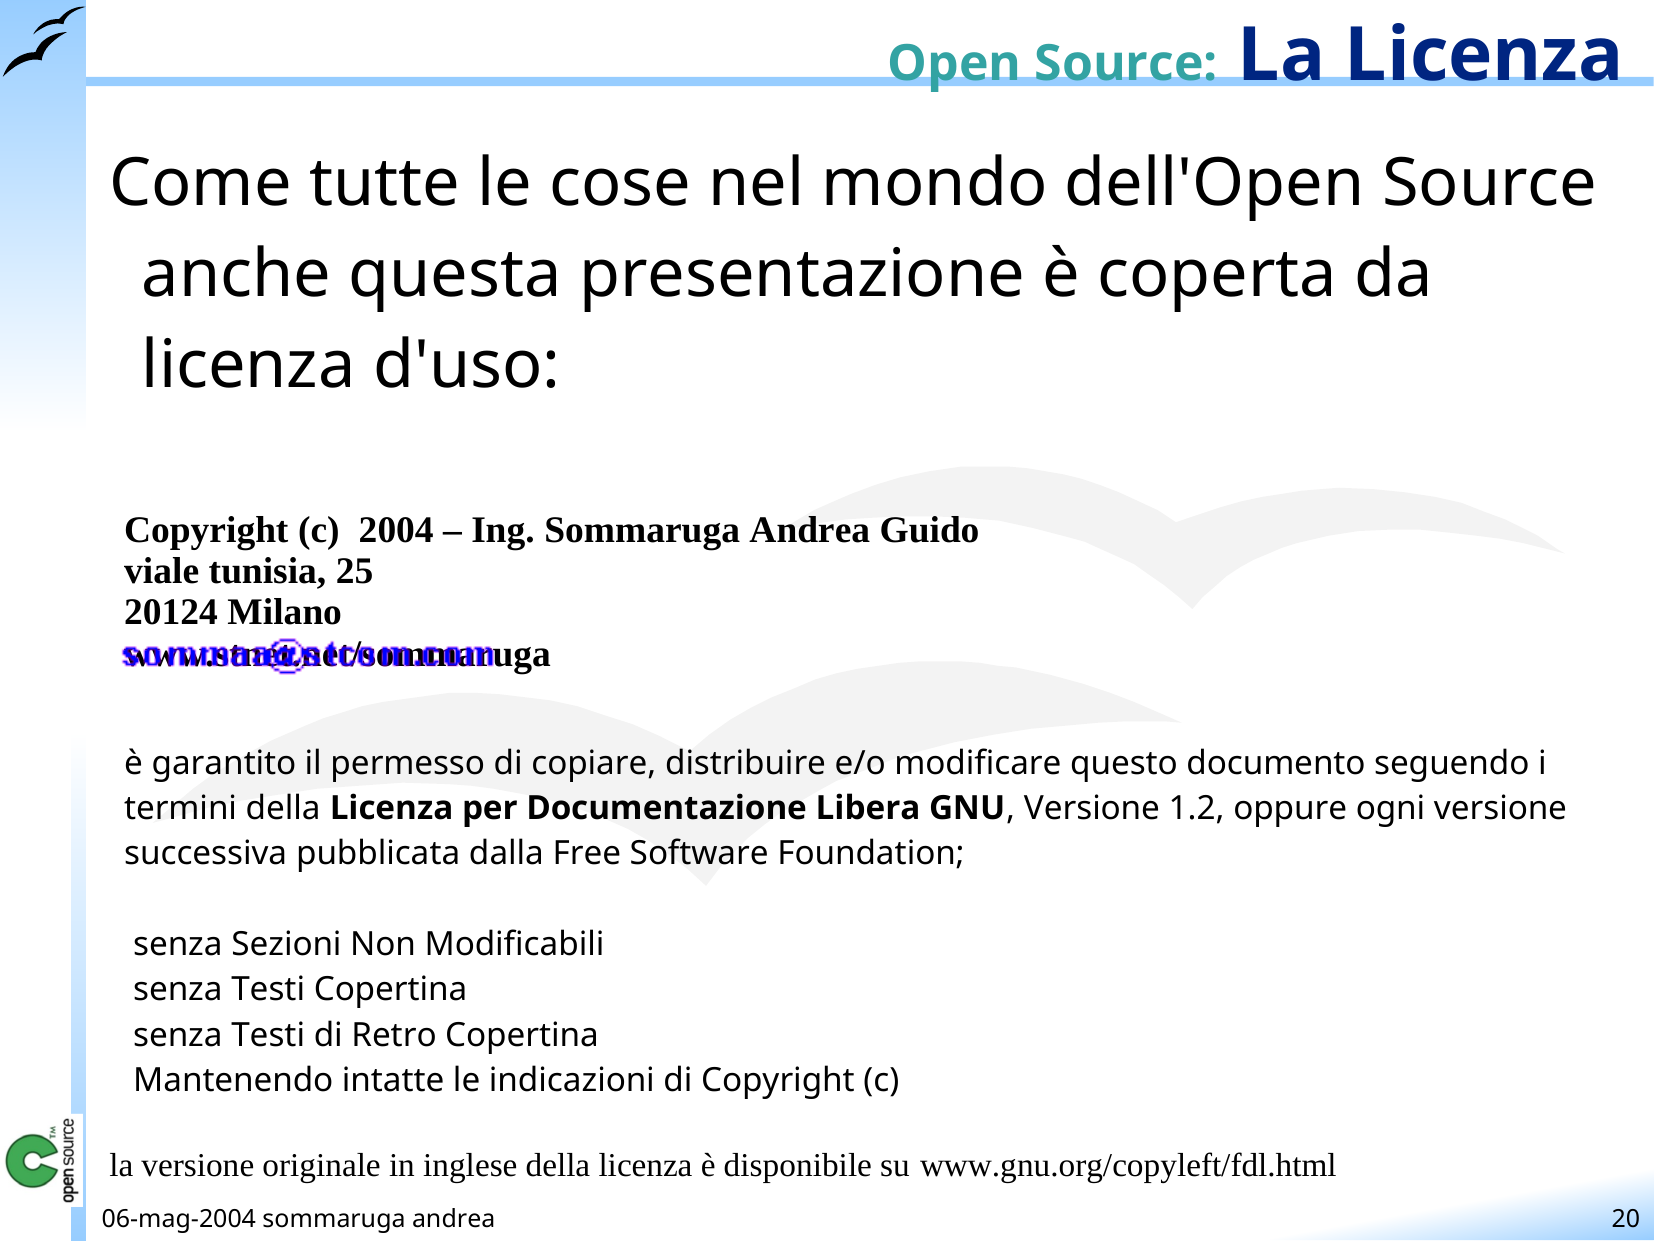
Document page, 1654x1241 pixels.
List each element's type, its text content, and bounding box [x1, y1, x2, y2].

picture [1, 1115, 83, 1207]
list Come tutte le cose nel mondo dell'Open Source anche questa presentazione è coperta da licenza d'uso: Copyright (c) 2004 – Ing. Sommaruga Andrea Guido viale tunisia, 25 20124 Milano www.stnet.net/sommaruga è garantito il permesso di copiare, distribuire e/o modificare questo documento seguendo i termini della Licenza per Documentazione Libera GNU, Versione 1.2, oppure ogni versione successiva pubblicata dalla Free Software Foundation; senza Sezioni Non Modificabili senza Testi Copertina senza Testi di Retro Copertina Mantenendo intatte le indicazioni di Copyright (c) la versione originale in inglese della licenza è disponibile su www.gnu.org/copyleft/fdl.html [85, 134, 1628, 1163]
title Open Source: La Licenza [85, 0, 1654, 104]
picture [118, 637, 502, 680]
